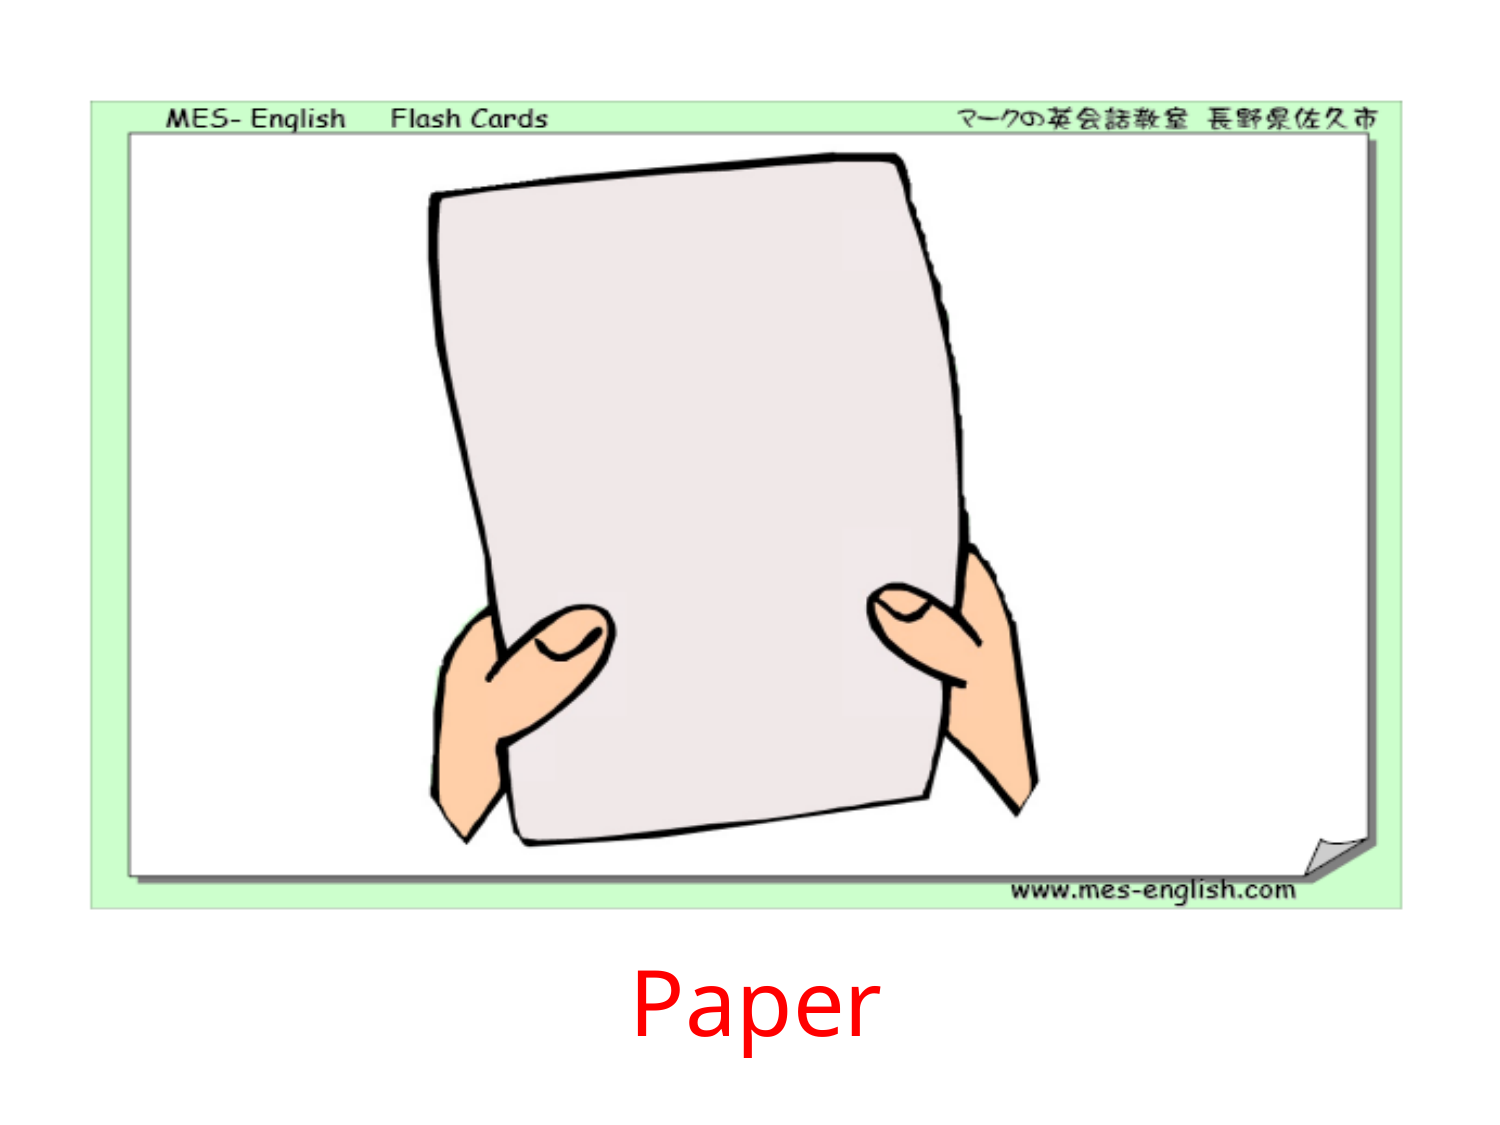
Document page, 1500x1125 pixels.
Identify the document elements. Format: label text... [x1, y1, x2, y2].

picture [67, 86, 1417, 925]
text_box Paper [99, 937, 1413, 1063]
